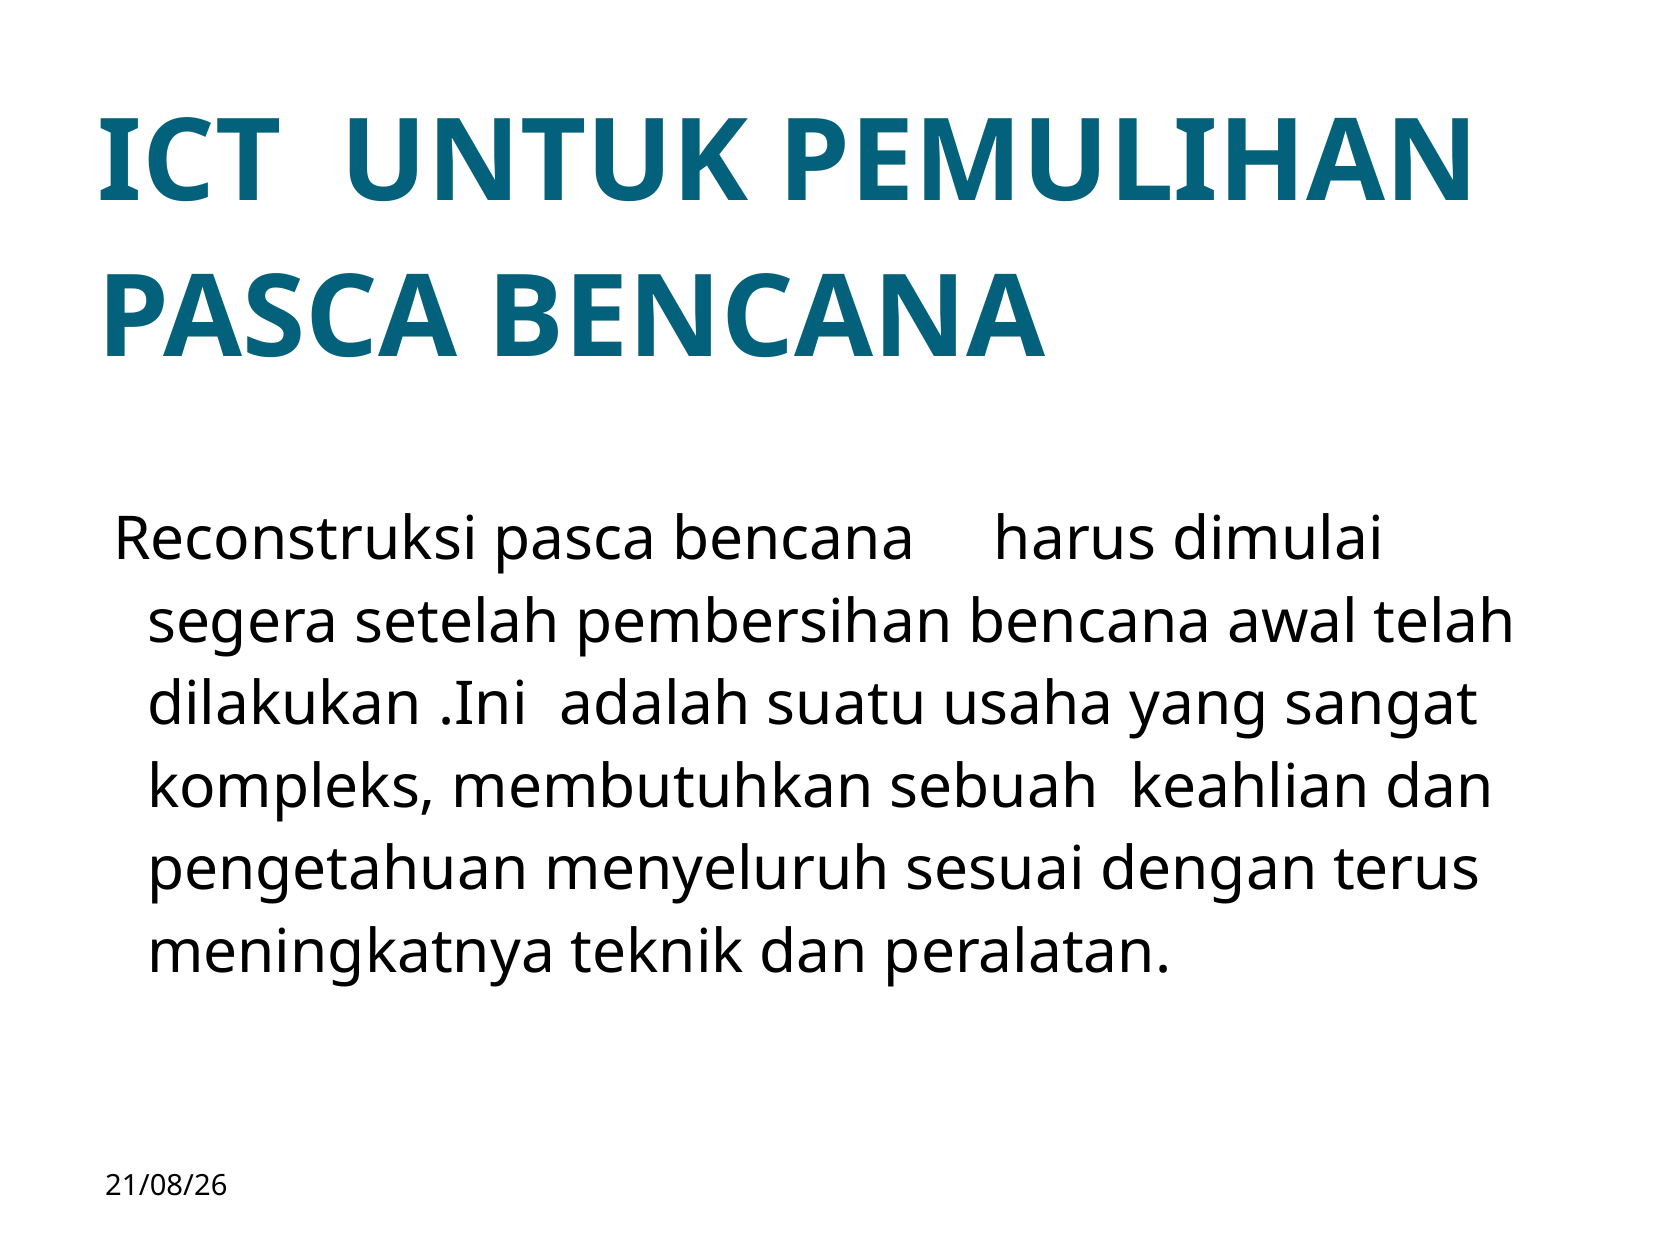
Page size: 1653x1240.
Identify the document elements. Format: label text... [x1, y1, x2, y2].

list Reconstruksi pasca bencana harus dimulai segera setelah pembersihan bencana awal telah dilakukan .Ini adalah suatu usaha yang sangat kompleks, membutuhkan sebuah keahlian dan pengetahuan menyeluruh sesuai dengan terus meningkatnya teknik dan peralatan. [82, 479, 1570, 1016]
title ICT UNTUK PEMULIHAN PASCA BENCANA [82, 19, 1570, 442]
